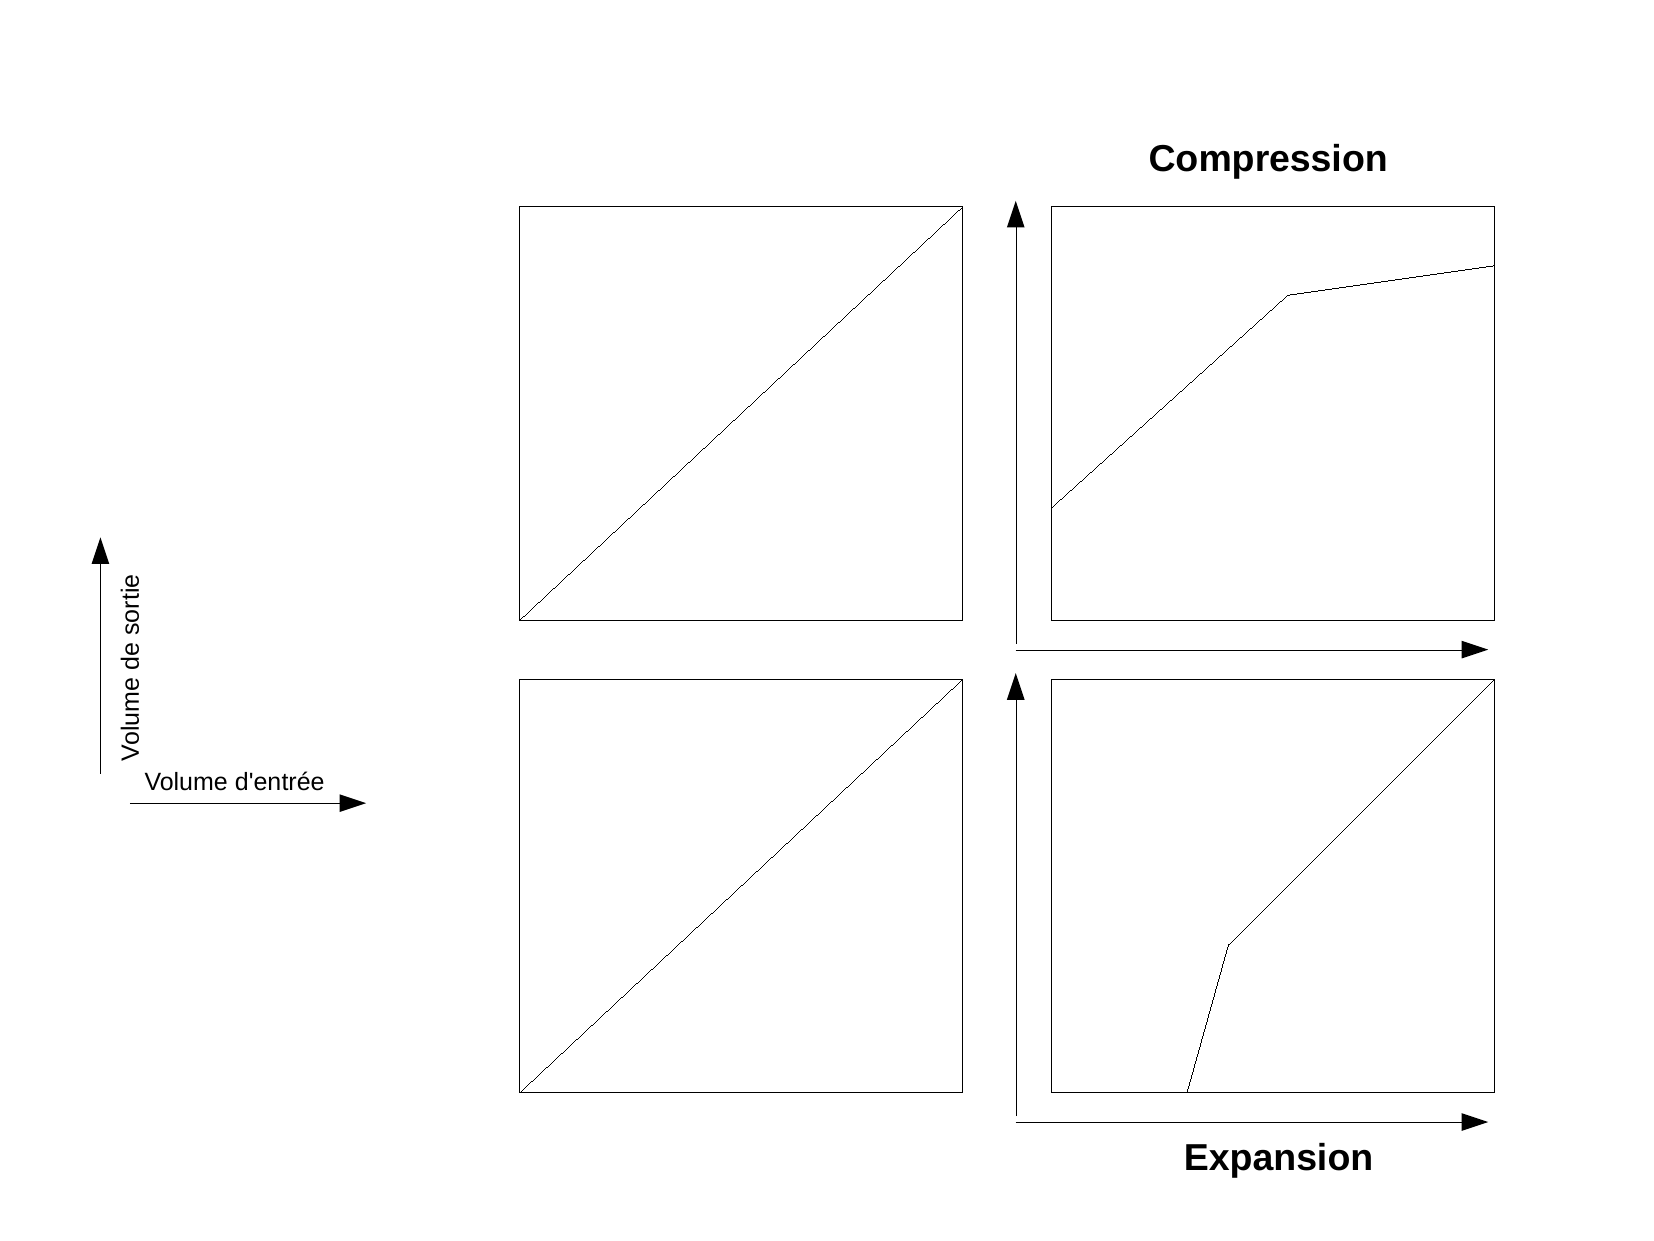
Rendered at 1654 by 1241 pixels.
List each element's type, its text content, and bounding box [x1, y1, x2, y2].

text_box Expansion [1169, 1128, 1465, 1188]
text_box Volume de sortie [108, 480, 152, 776]
text_box Compression [1133, 129, 1430, 188]
text_box Volume d'entrée [129, 760, 426, 804]
